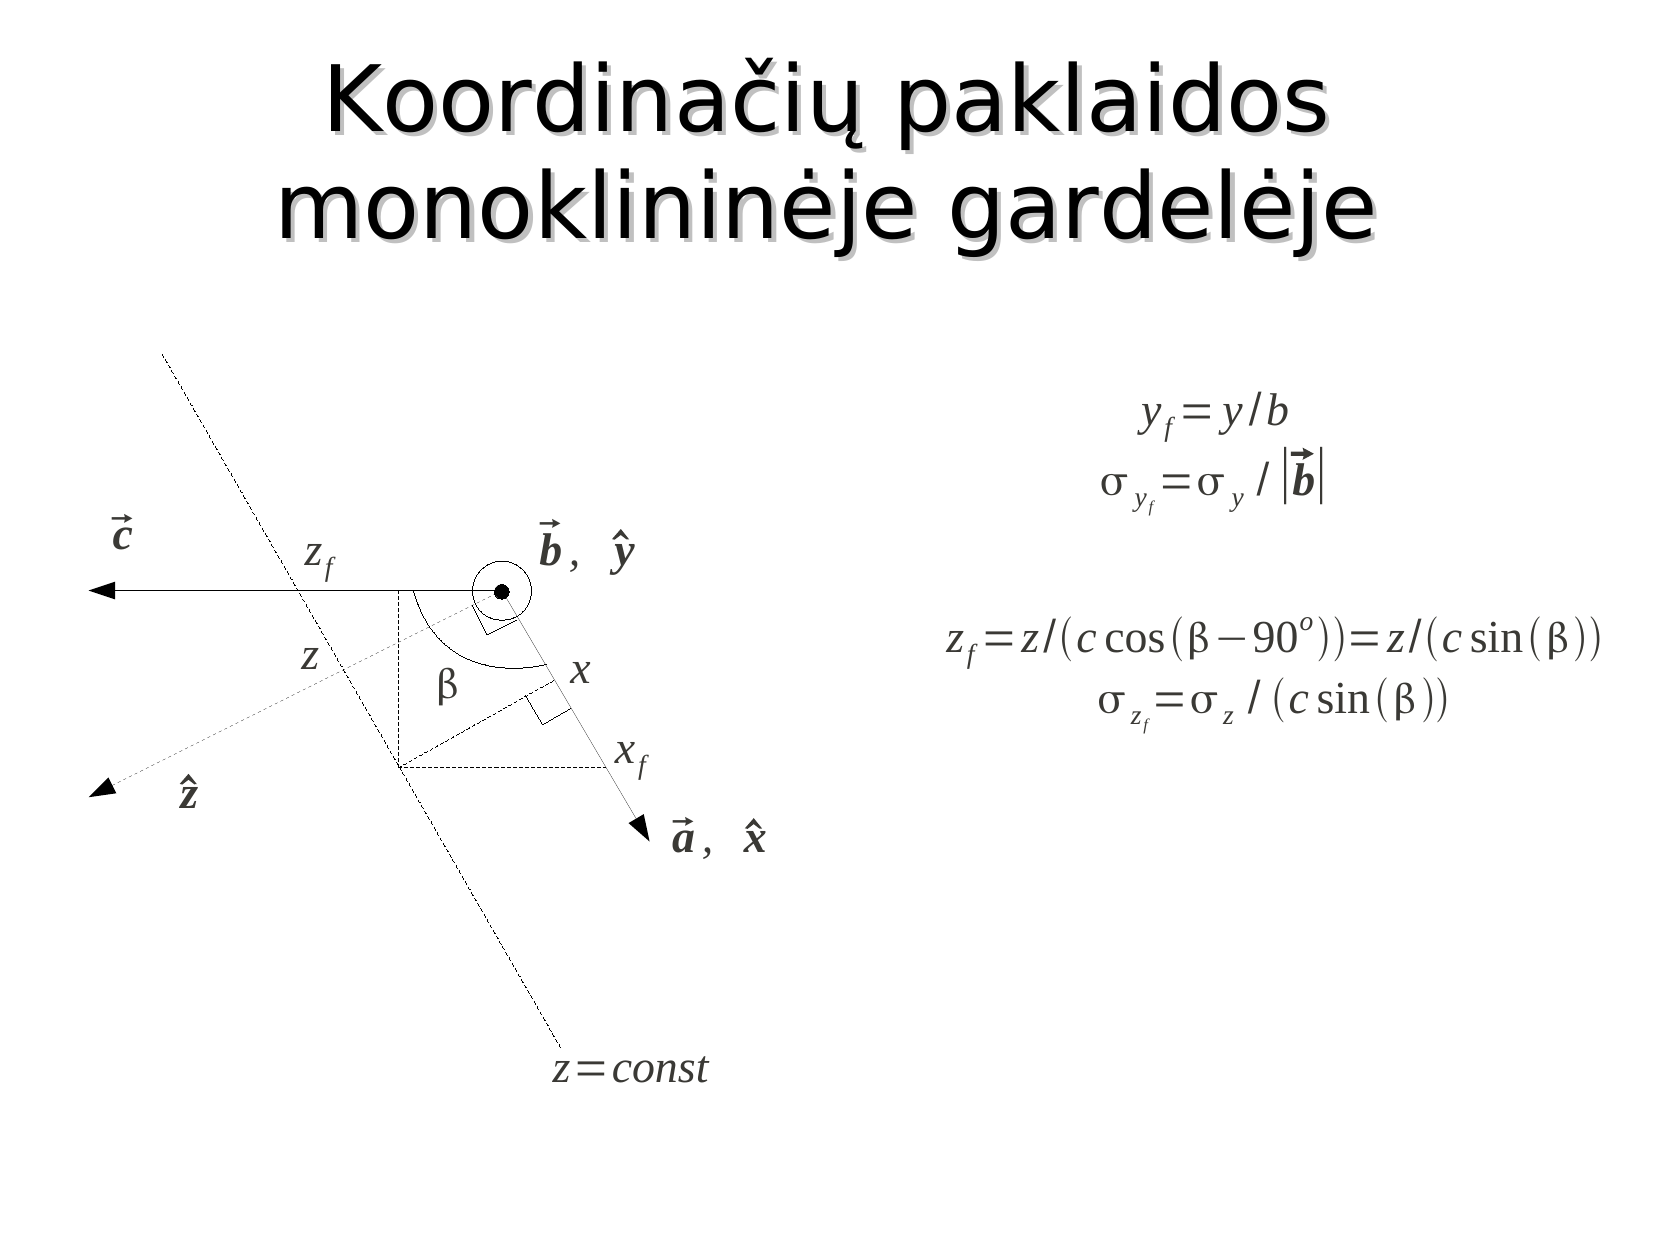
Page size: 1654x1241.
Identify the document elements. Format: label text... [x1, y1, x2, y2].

chart [664, 812, 773, 863]
chart [937, 605, 1610, 734]
title Koordinačių paklaidos monoklininėje gardelėje [82, 45, 1571, 261]
chart [171, 767, 206, 819]
chart [292, 628, 325, 680]
chart [295, 525, 339, 583]
chart [543, 1041, 714, 1093]
text_box [494, 591, 506, 600]
text_box [494, 584, 510, 597]
chart [1092, 384, 1338, 517]
chart [561, 643, 597, 694]
chart [103, 509, 139, 561]
chart [428, 657, 467, 709]
chart [531, 516, 641, 575]
chart [605, 723, 652, 781]
